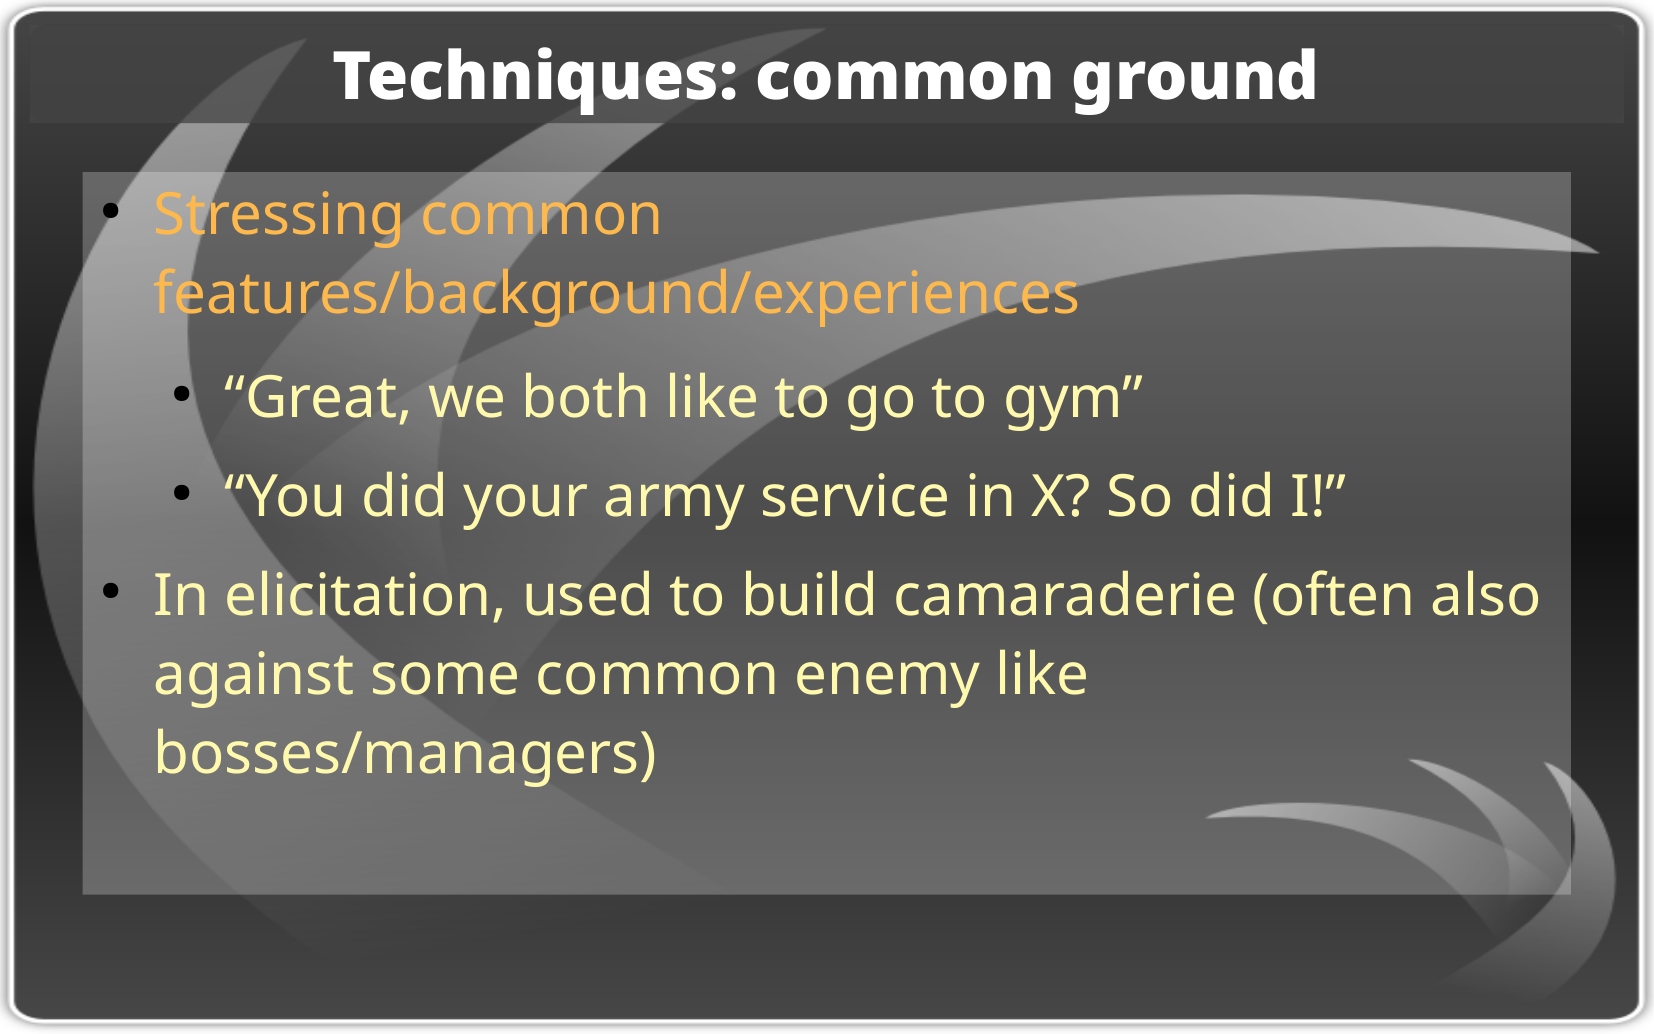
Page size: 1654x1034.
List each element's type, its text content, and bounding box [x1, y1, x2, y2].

list Stressing common features/background/experiences “Great, we both like to go to gym” “You did your army service in X? So did I!” In elicitation, used to build camaraderie (often also against some common enemy like bosses/managers) [82, 172, 1571, 772]
title Techniques: common ground [29, 24, 1625, 124]
picture [0, 0, 1654, 1034]
